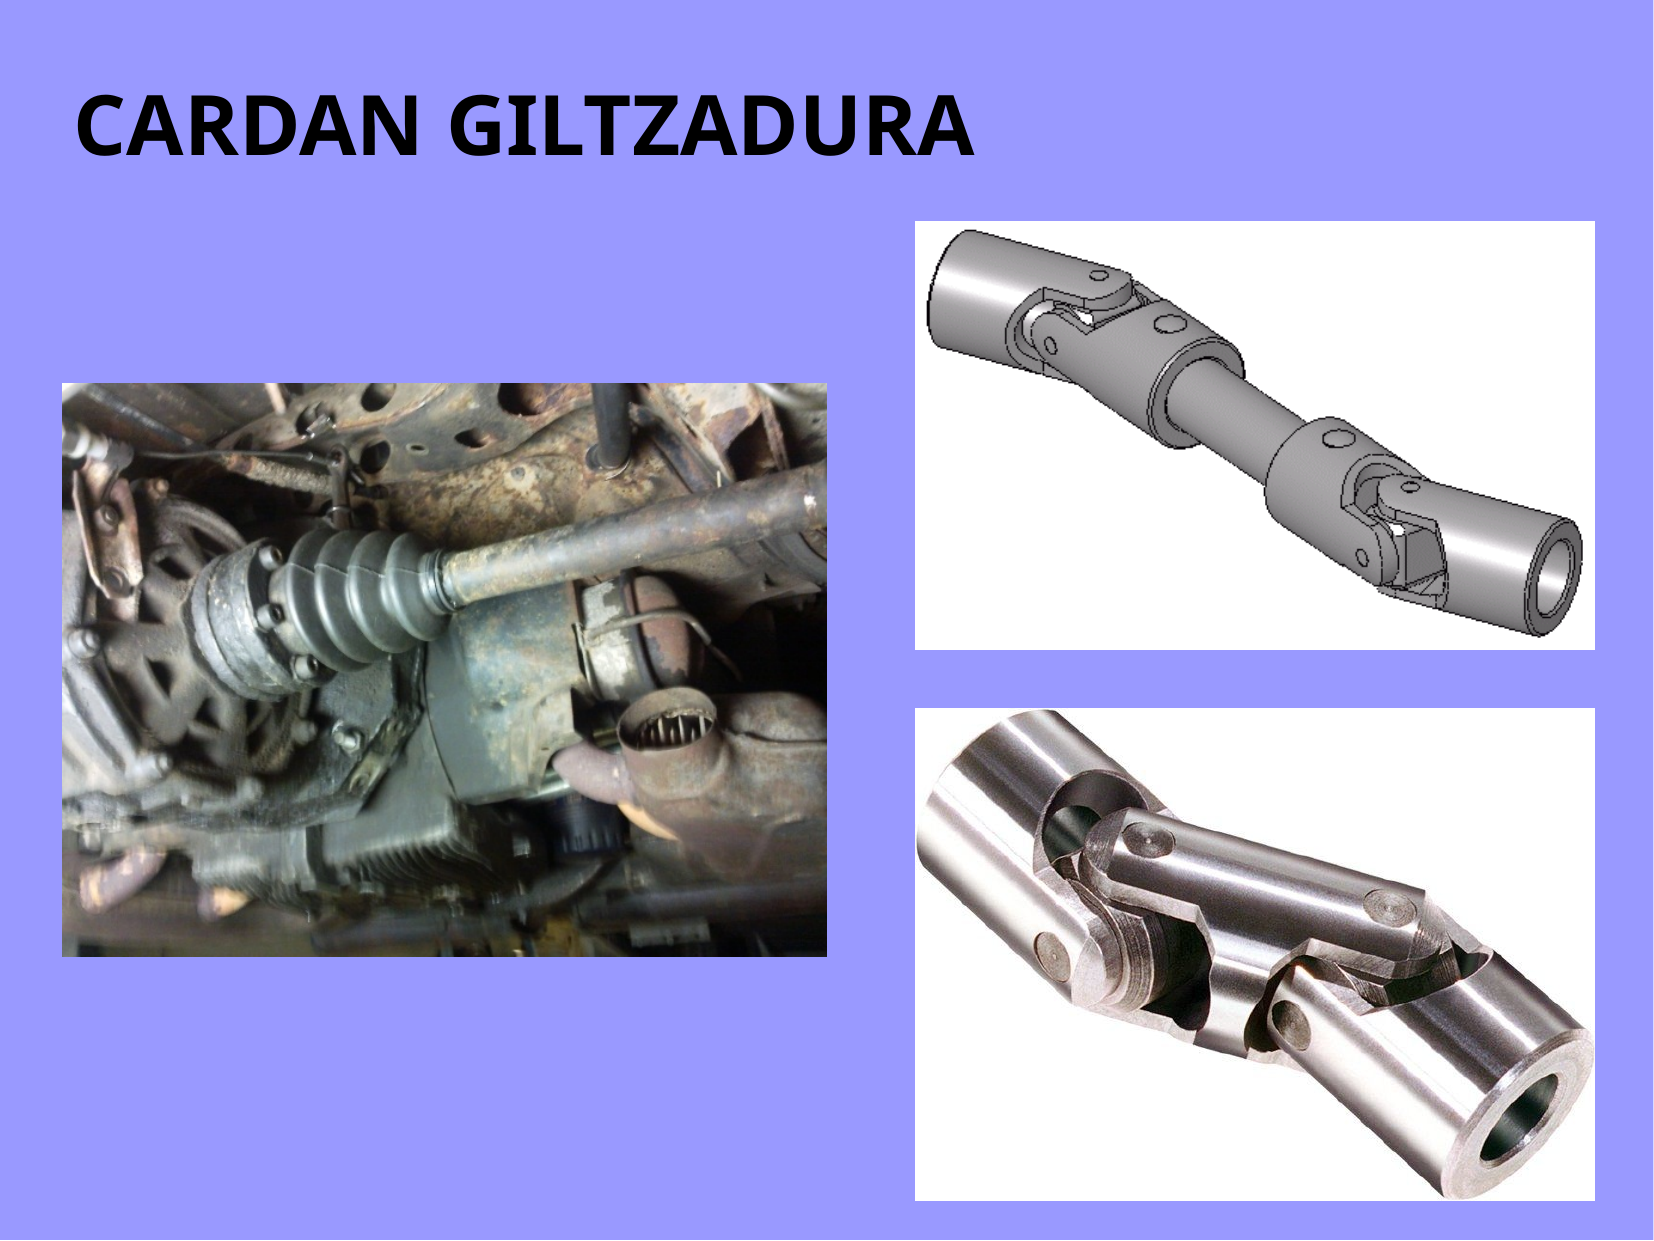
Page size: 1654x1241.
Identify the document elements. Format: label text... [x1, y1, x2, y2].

picture [62, 383, 827, 957]
text_box CARDAN GILTZADURA [59, 59, 1093, 190]
picture [915, 708, 1595, 1201]
picture [915, 221, 1595, 650]
